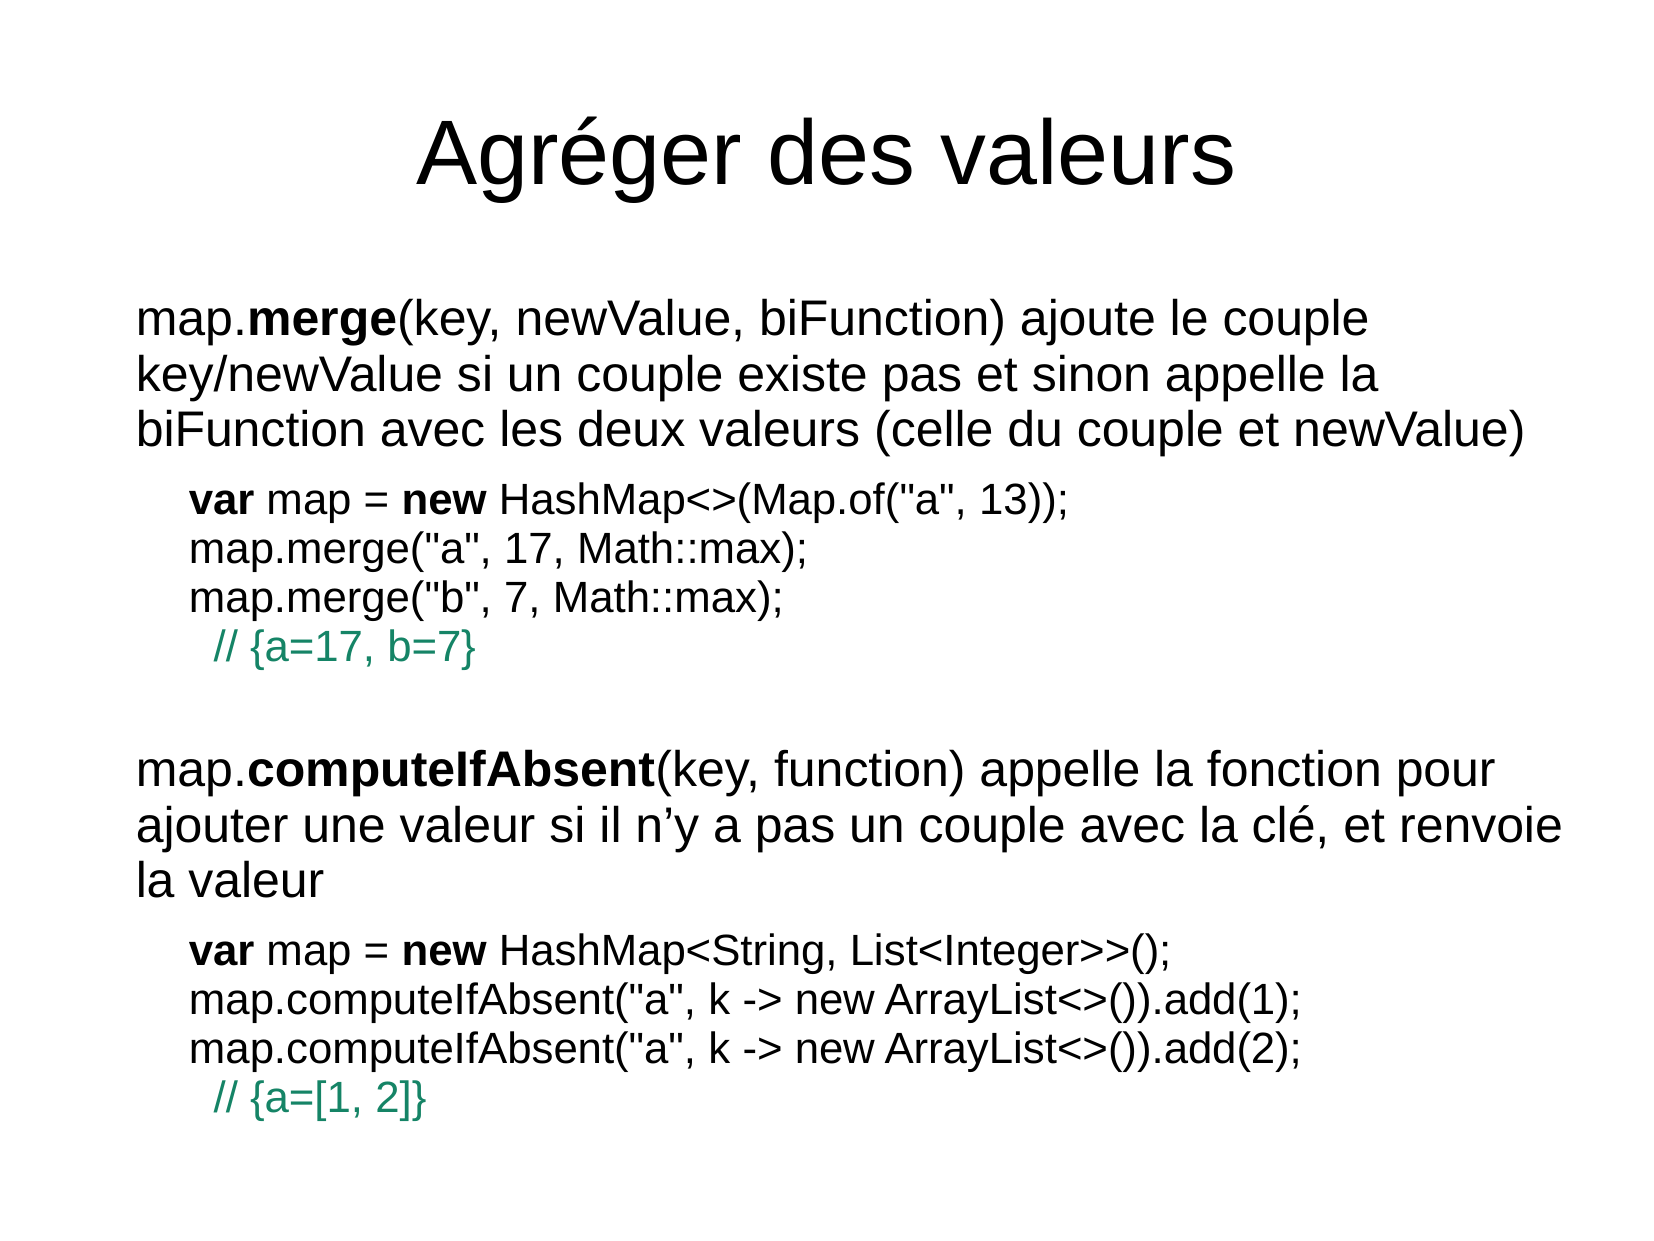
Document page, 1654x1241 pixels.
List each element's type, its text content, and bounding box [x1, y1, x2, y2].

title Agréger des valeurs [82, 49, 1571, 257]
list map.merge(key, newValue, biFunction) ajoute le couple key/newValue si un couple existe pas et sinon appelle la biFunction avec les deux valeurs (celle du couple et newValue) var map = new HashMap<>(Map.of("a", 13)); map.merge("a", 17, Math::max); map.merge("b", 7, Math::max); // {a=17, b=7} map.computeIfAbsent(key, function) appelle la fonction pour ajouter une valeur si il n’y a pas un couple avec la clé, et renvoie la valeur var map = new HashMap<String, List<Integer>>(); map.computeIfAbsent("a", k -> new ArrayList<>()).add(1); map.computeIfAbsent("a", k -> new ArrayList<>()).add(2); // {a=[1, 2]} [82, 290, 1571, 1141]
